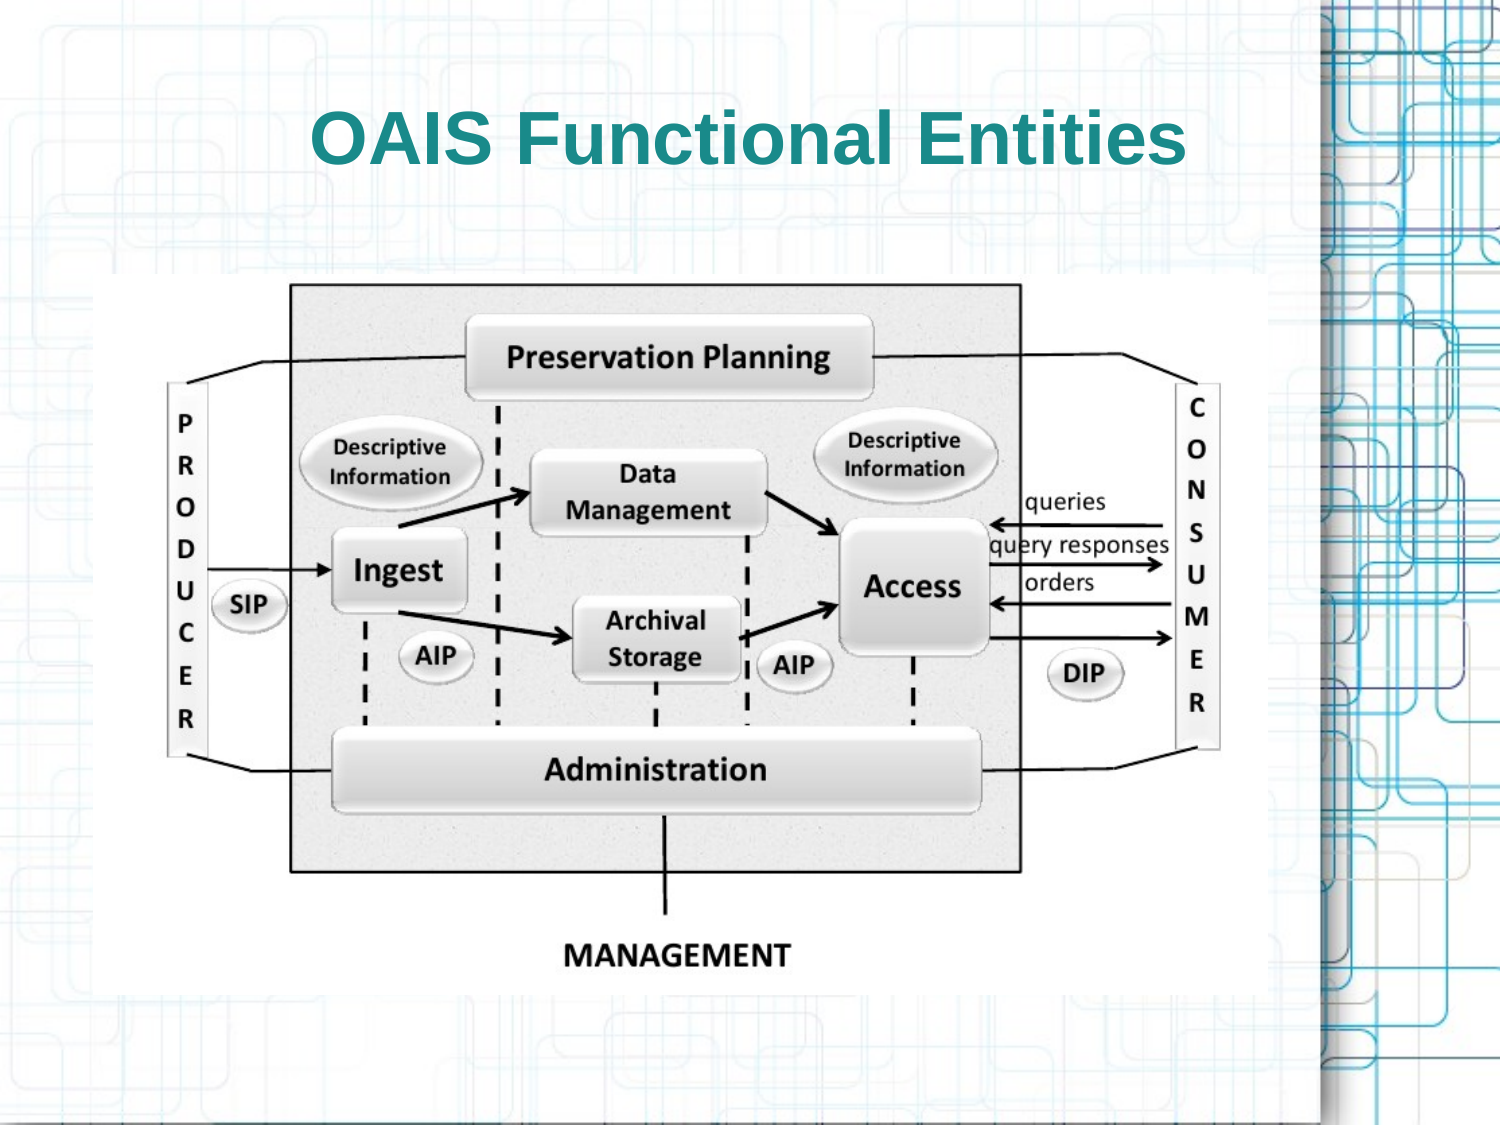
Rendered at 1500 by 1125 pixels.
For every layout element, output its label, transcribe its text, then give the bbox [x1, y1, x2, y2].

title OAIS Functional Entities [75, 44, 1425, 233]
picture [0, 0, 1500, 1125]
